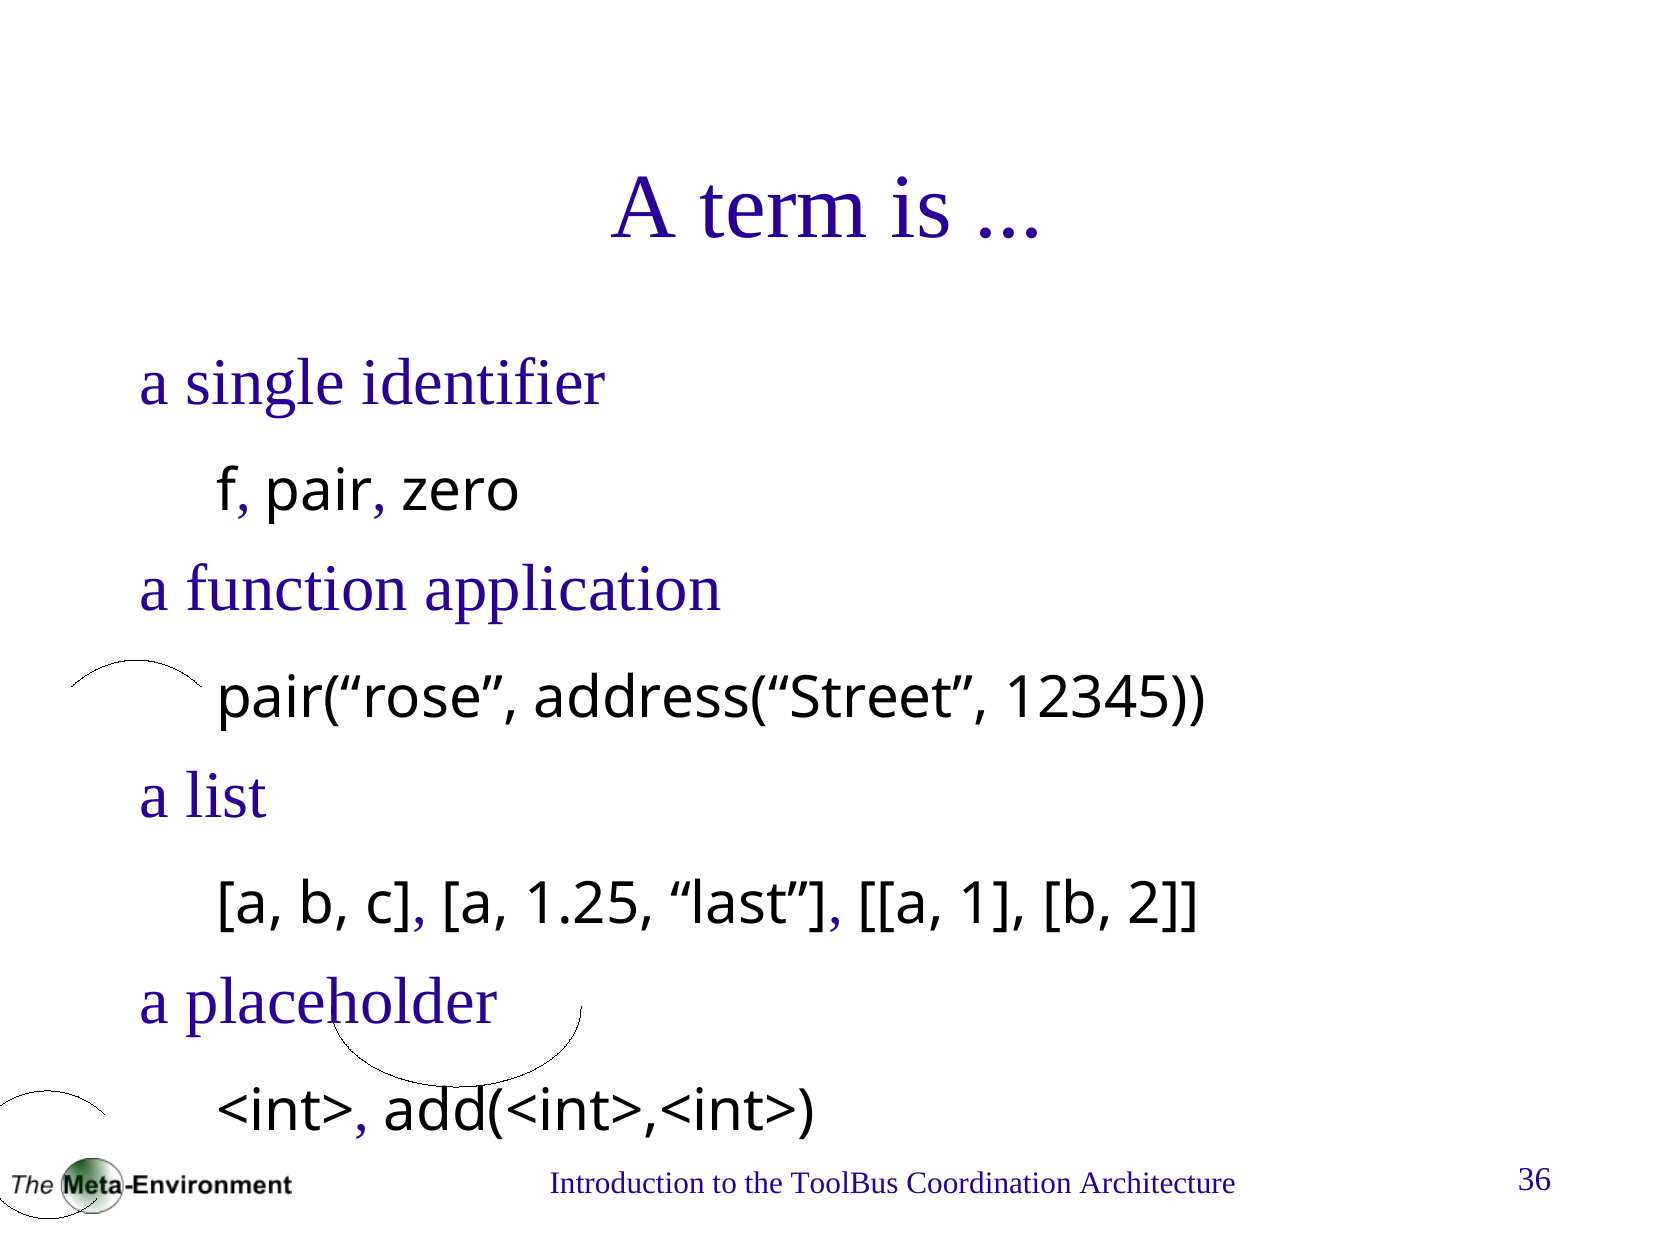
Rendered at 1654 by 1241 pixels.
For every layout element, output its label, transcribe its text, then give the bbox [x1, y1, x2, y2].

list a single identifier f, pair, zero a function application pair(“rose”, address(“Street”, 12345)) a list [a, b, c], [a, 1.25, “last”], [[a, 1], [b, 2]] a placeholder <int>, add(<int>,<int>) [121, 344, 1534, 1181]
picture [12, 1158, 292, 1214]
title A term is ... [121, 102, 1534, 311]
